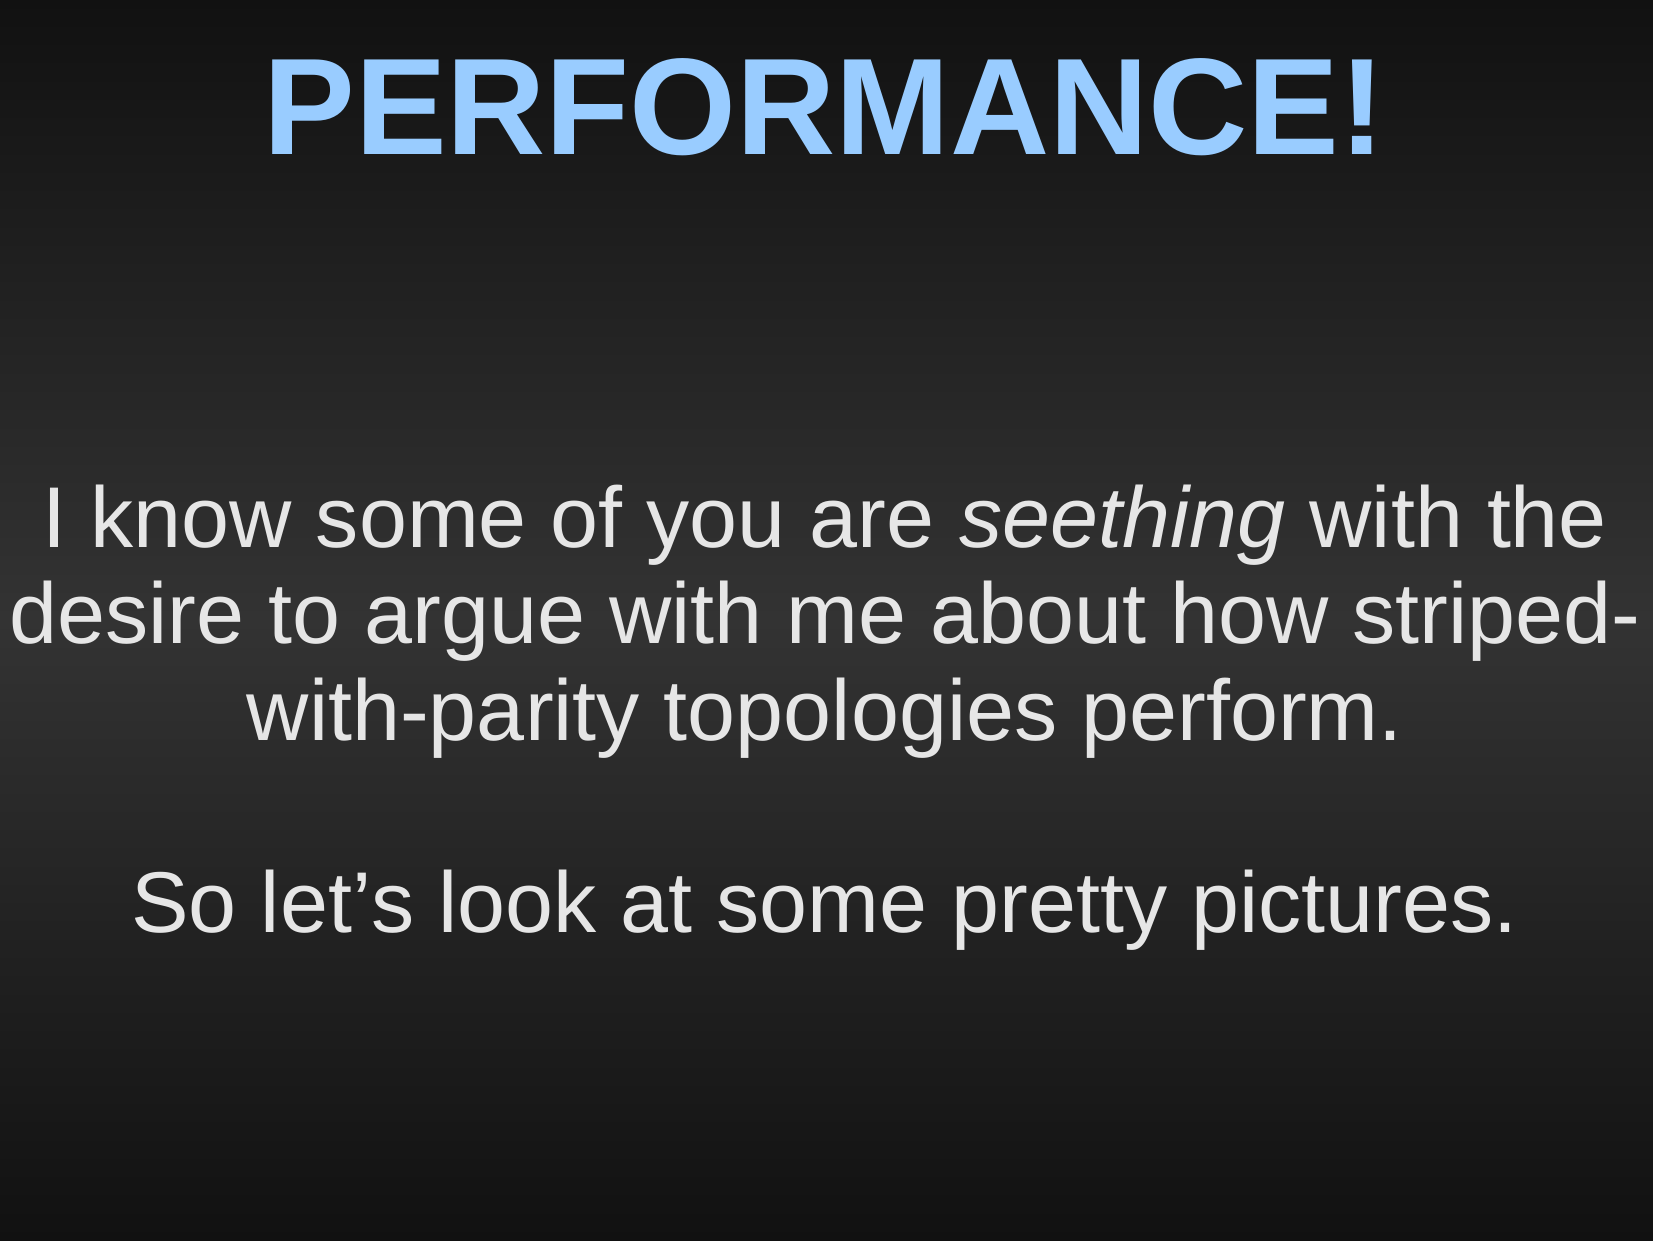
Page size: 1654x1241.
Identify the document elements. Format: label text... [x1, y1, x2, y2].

title PERFORMANCE! [0, 2, 1651, 180]
title I know some of you are seething with the desire to argue with me about how striped-with-parity topologies perform. So let’s look at some pretty pictures. [0, 180, 1651, 1241]
